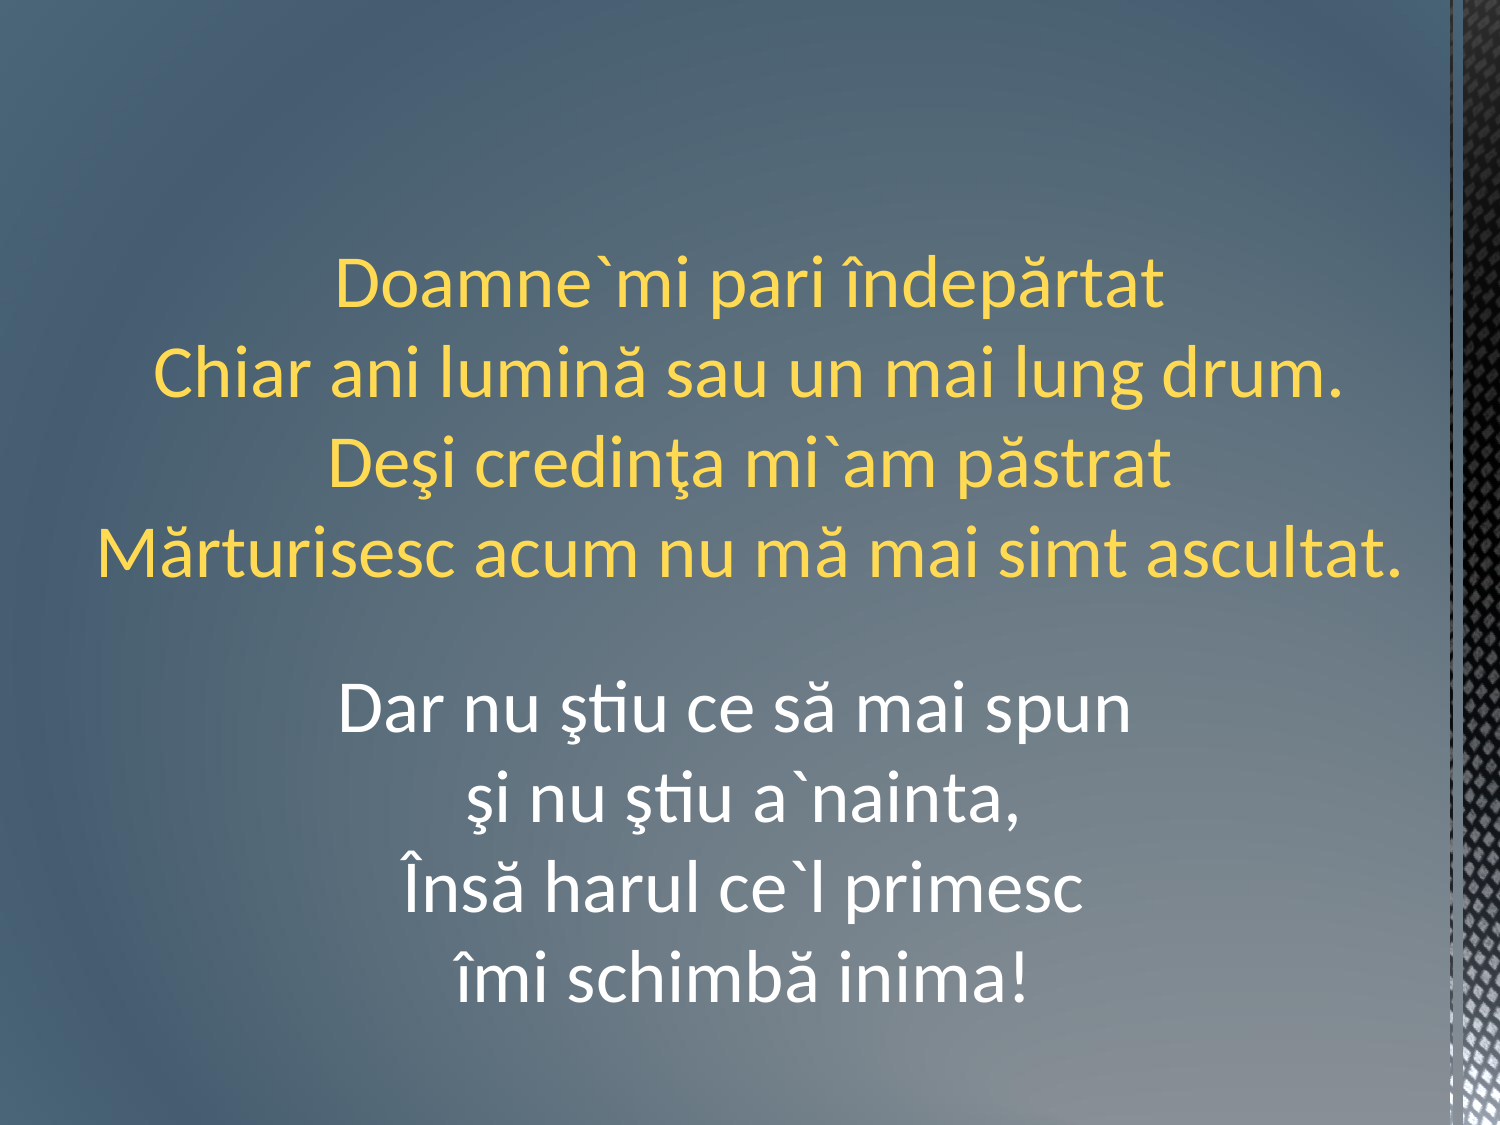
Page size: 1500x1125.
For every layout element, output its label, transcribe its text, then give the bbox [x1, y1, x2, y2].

picture [0, 0, 1500, 1125]
title Doamne`mi pari îndepărtat Chiar ani lumină sau un mai lung drum. Deşi credinţa mi`am păstrat Mărturisesc acum nu mă mai simt ascultat. [75, 87, 1426, 738]
text_box Dar nu ştiu ce să mai spun şi nu ştiu a`nainta, Însă harul ce`l primesc îmi schimbă inima! [262, 649, 1225, 1026]
